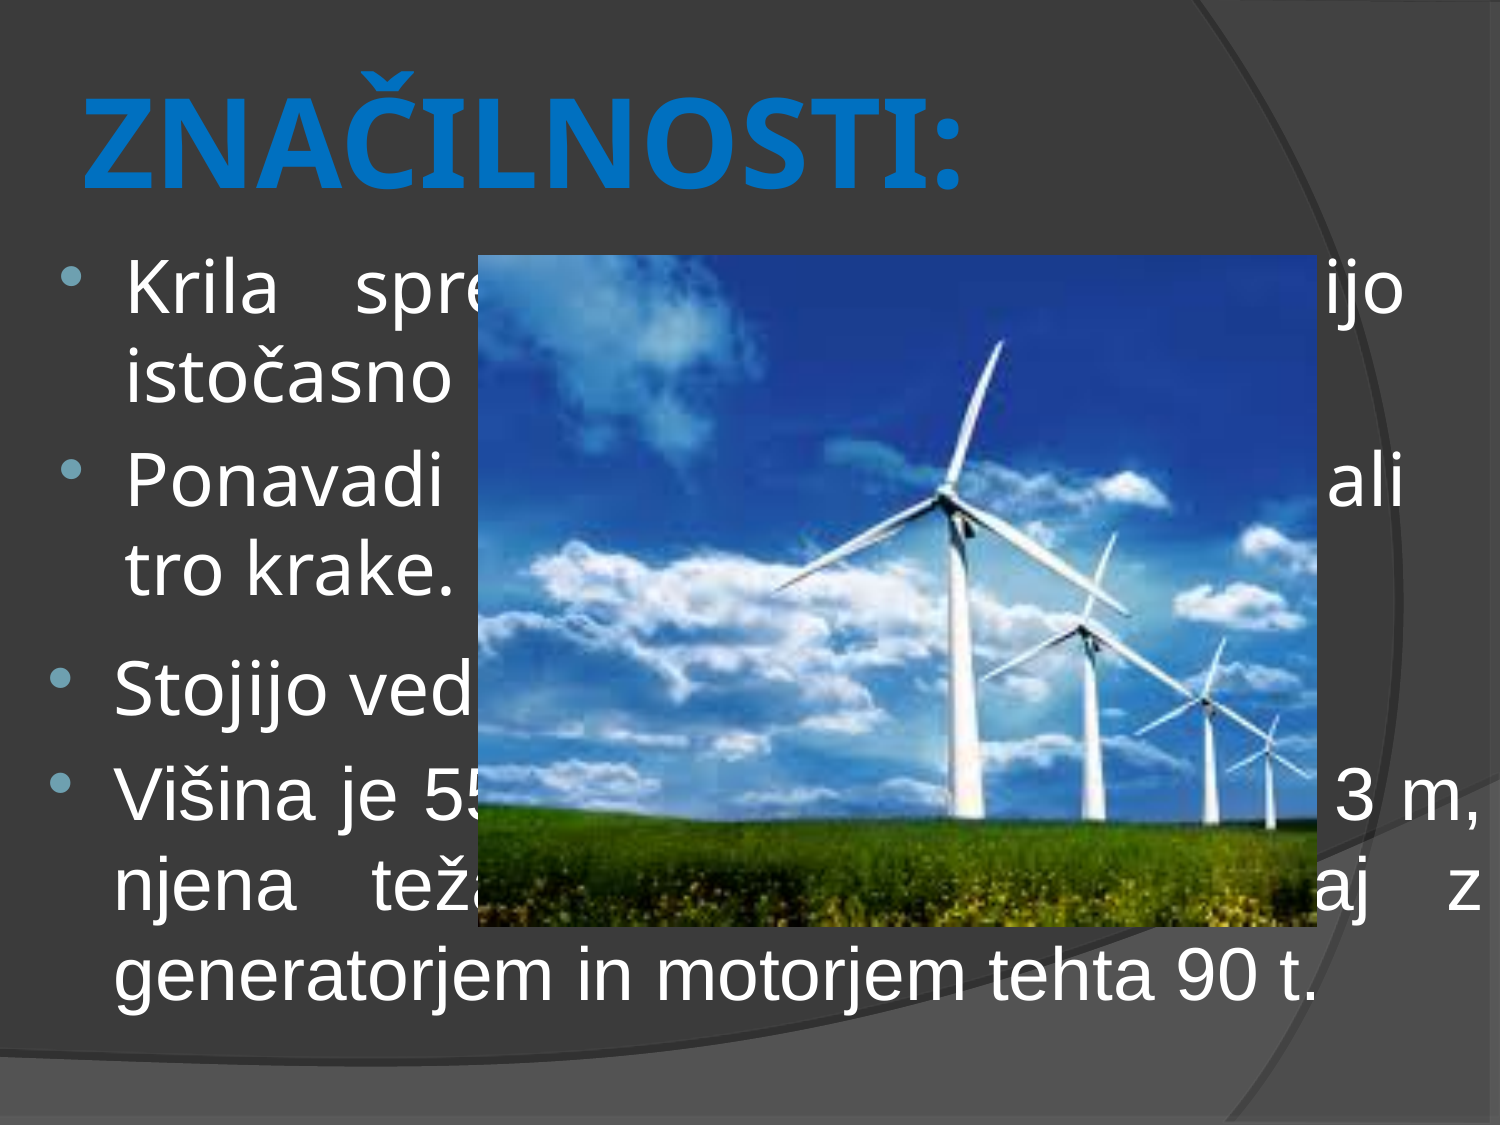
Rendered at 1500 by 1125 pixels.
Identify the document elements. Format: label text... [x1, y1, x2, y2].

picture [478, 255, 1317, 928]
list Krila sprejemajo vetrno energijo istočasno iz vseh smeri. Ponavadi so vetrne turbine dvo ali tro krake. [41, 231, 1424, 622]
title ZNAČILNOSTI: [75, 45, 1300, 231]
list Stojijo vedno tam kjer piha veter. Višina je 55 m in premer vetrnice je 3 m, njena teža pa je 58 t, skupaj z generatorjem in motorjem tehta 90 t. [29, 633, 1500, 1083]
